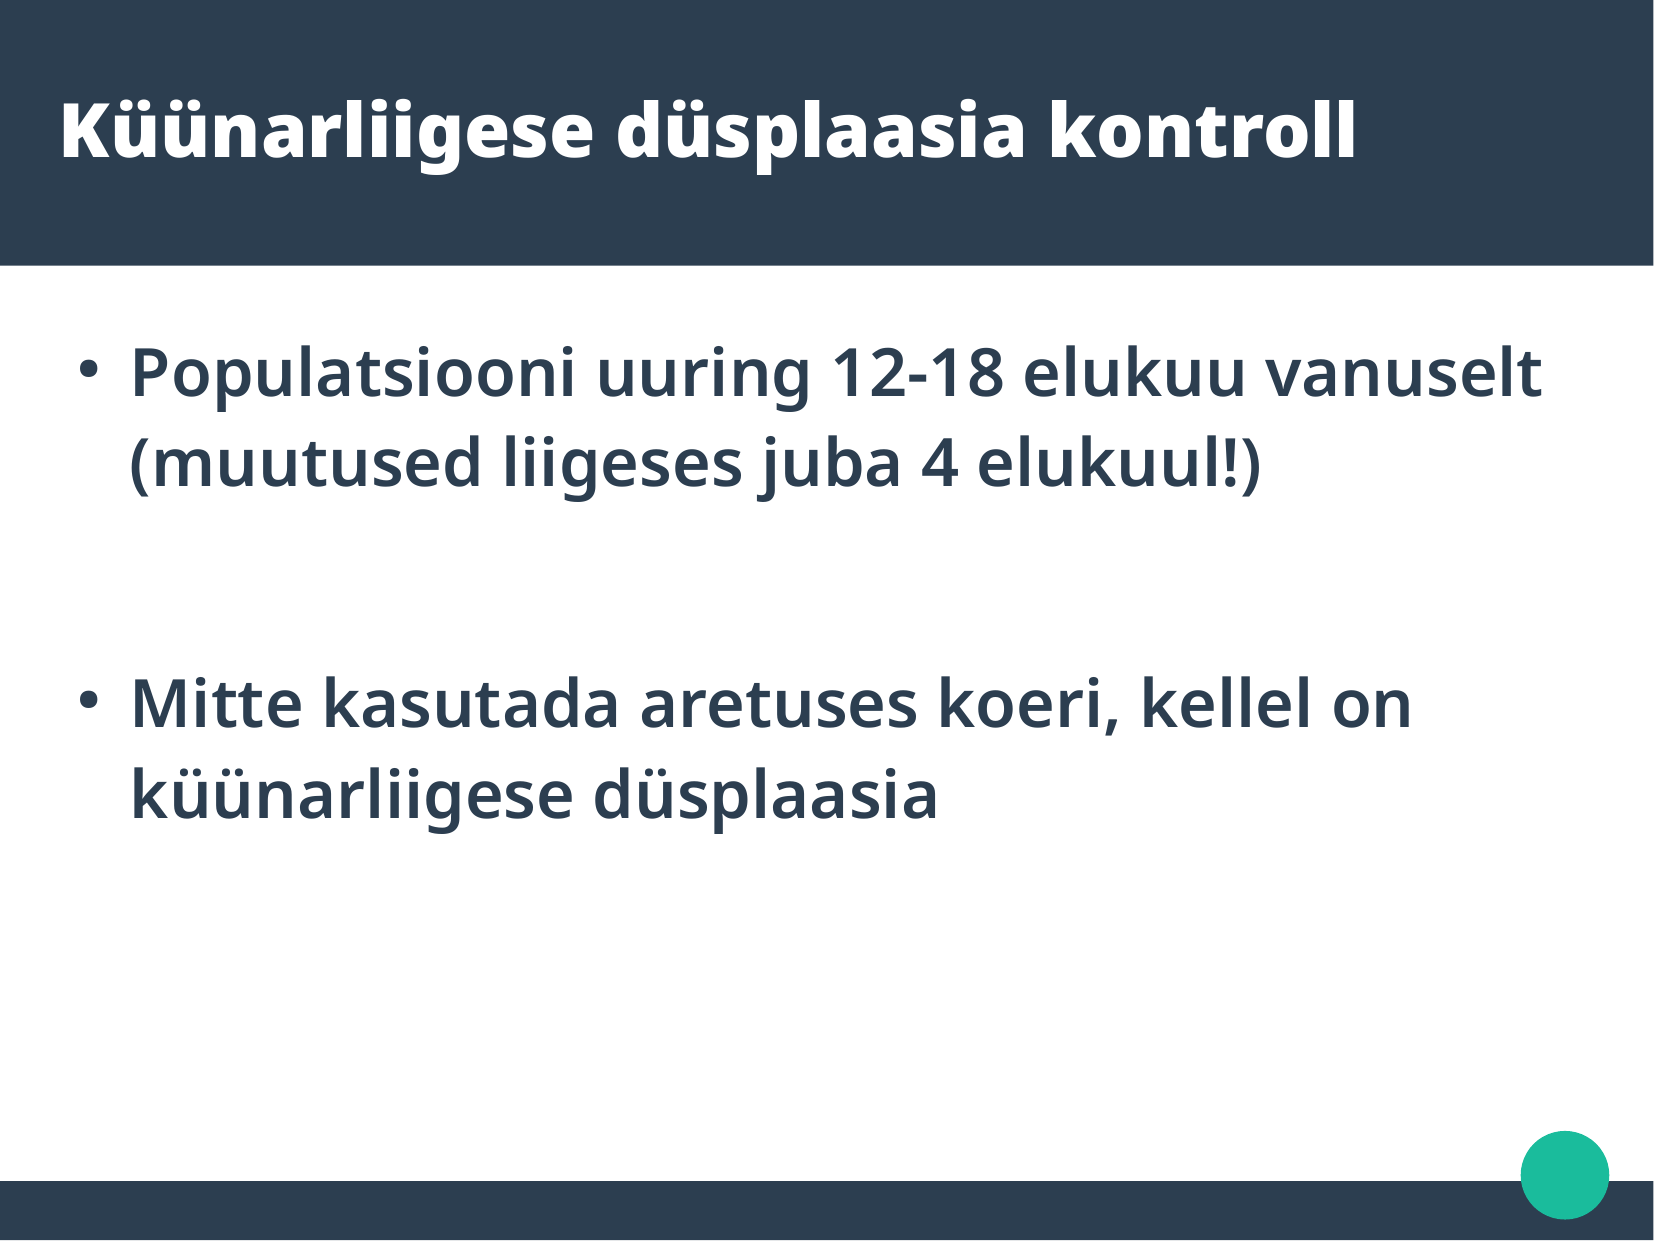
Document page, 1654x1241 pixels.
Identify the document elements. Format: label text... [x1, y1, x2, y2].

title Küünarliigese düsplaasia kontroll [59, 49, 1595, 207]
list Populatsiooni uuring 12-18 elukuu vanuselt (muutused liigeses juba 4 elukuul!) Mitte kasutada aretuses koeri, kellel on küünarliigese düsplaasia [59, 324, 1595, 1152]
